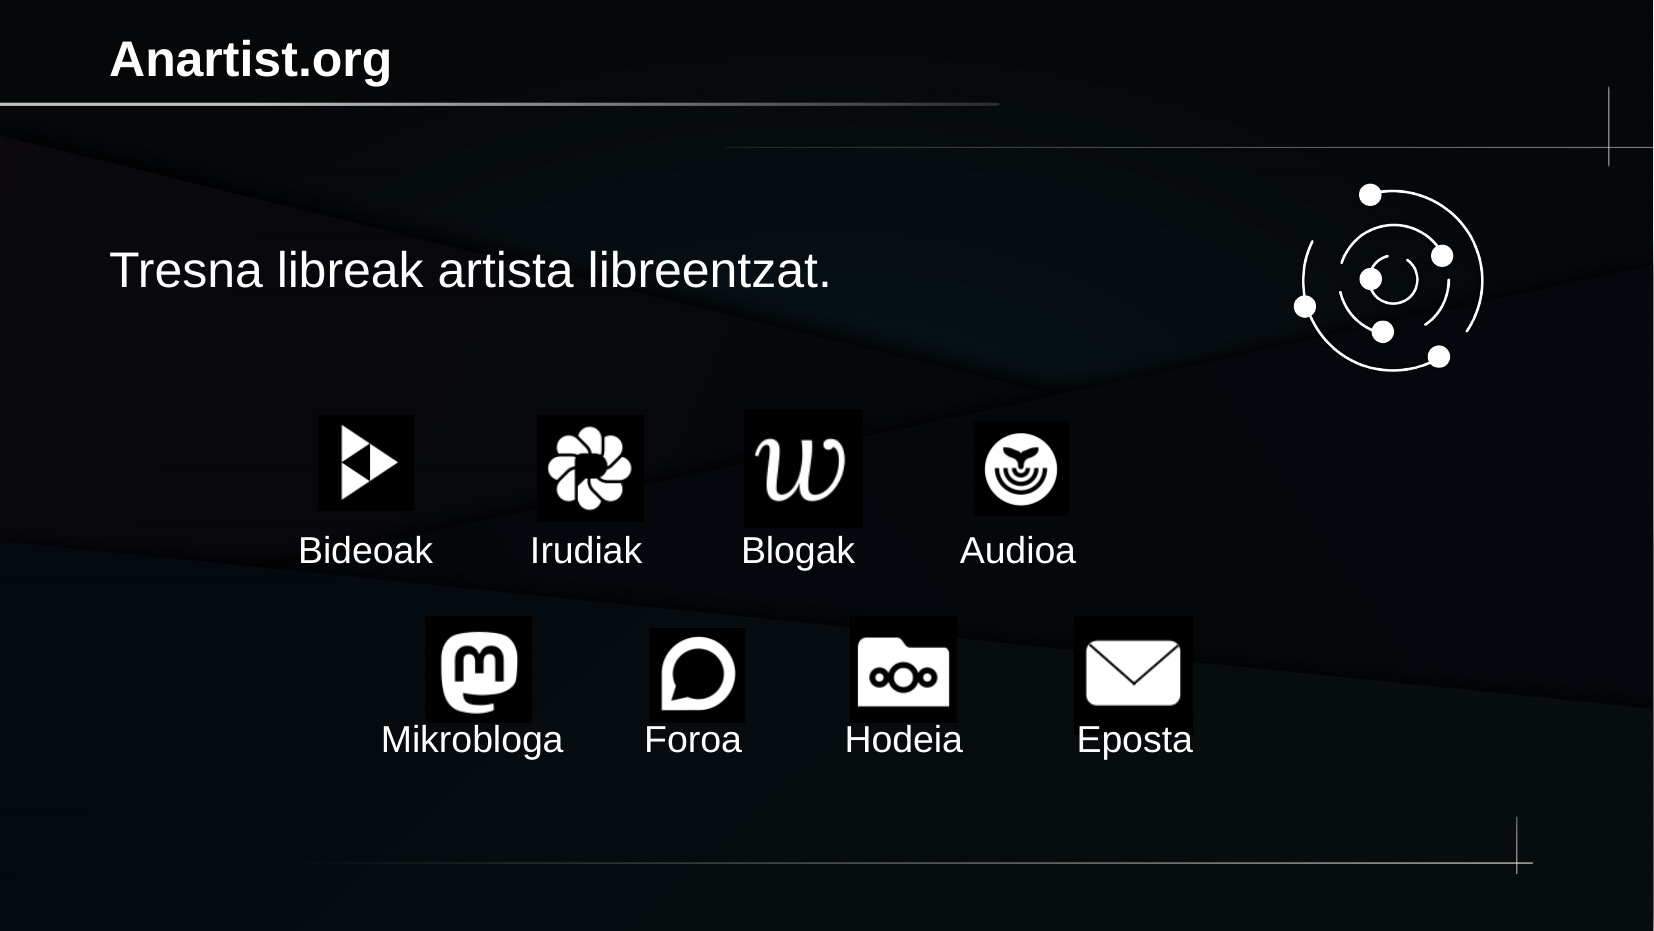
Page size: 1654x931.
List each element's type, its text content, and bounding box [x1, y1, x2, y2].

text_box Bideoak Irudiak Blogak Audioa [283, 521, 1170, 621]
text_box Anartist.org [94, 23, 1512, 95]
text_box Mikrobloga Foroa Hodeia Eposta [366, 710, 1252, 768]
picture [0, 0, 1654, 931]
text_box Tresna libreak artista libreentzat. [94, 234, 886, 308]
